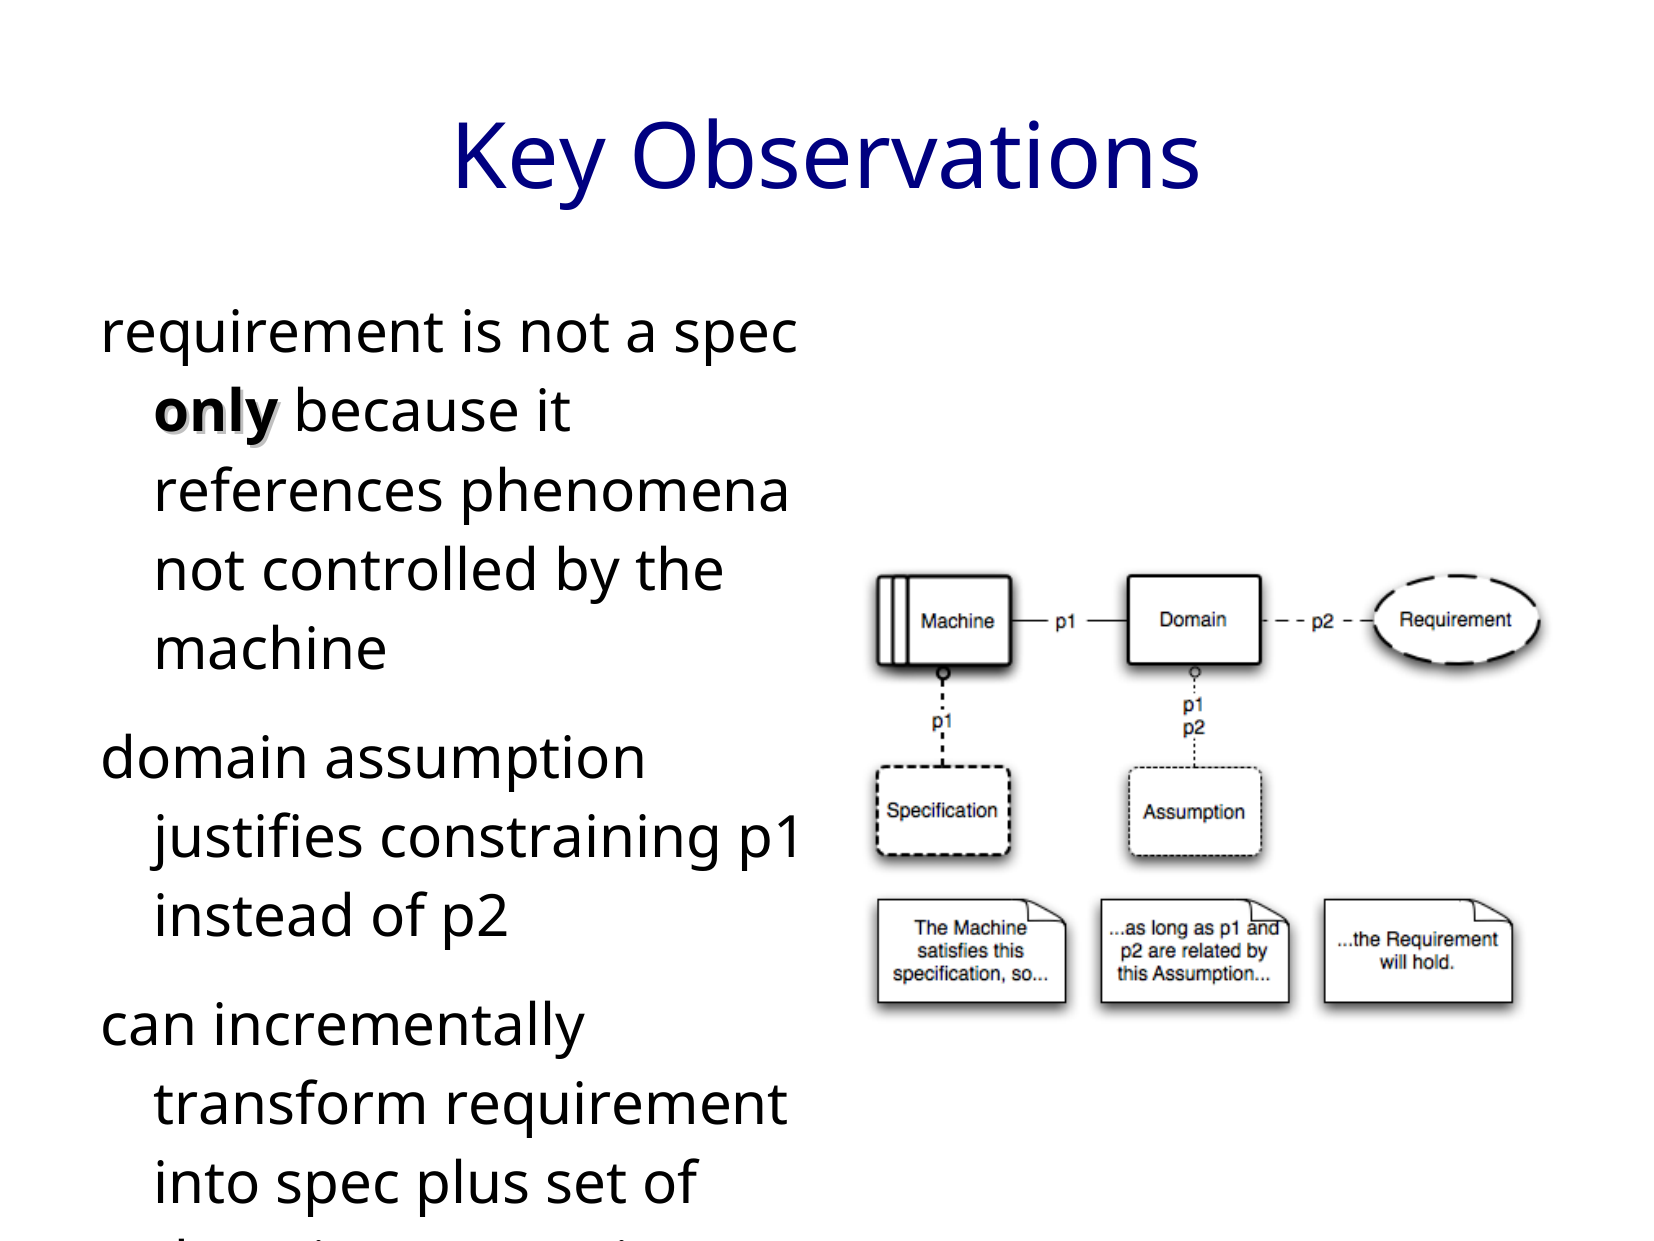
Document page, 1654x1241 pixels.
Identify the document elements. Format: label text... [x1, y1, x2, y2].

picture [845, 550, 1572, 1041]
list requirement is not a spec only because it references phenomena not controlled by the machine domain assumption justifies constraining p1 instead of p2 can incrementally transform requirement into spec plus set of domain assumptions [82, 290, 809, 1164]
title Key Observations [82, 49, 1571, 257]
